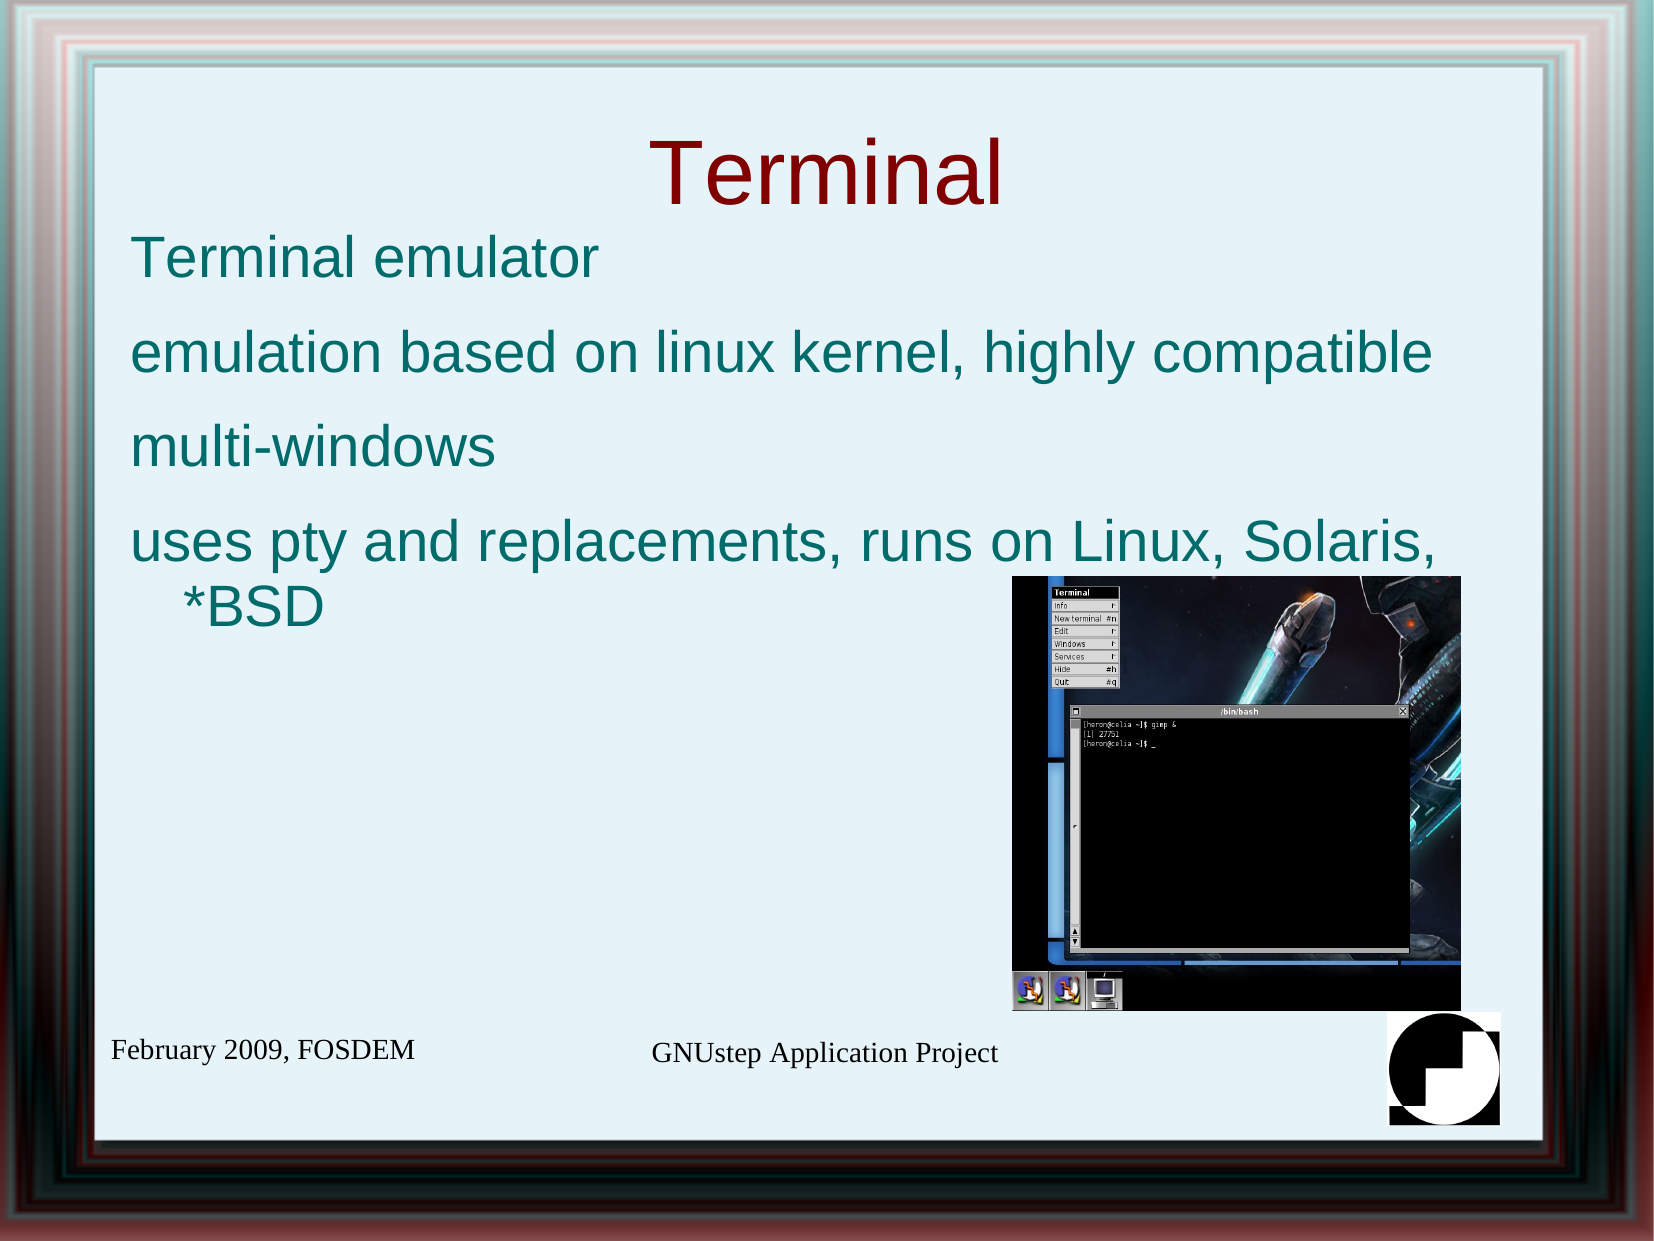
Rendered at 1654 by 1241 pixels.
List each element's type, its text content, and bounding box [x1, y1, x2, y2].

list Terminal emulator emulation based on linux kernel, highly compatible multi-windows uses pty and replacements, runs on Linux, Solaris, *BSD [112, 225, 1501, 1013]
picture [0, 0, 1654, 1241]
title Terminal [118, 88, 1536, 257]
